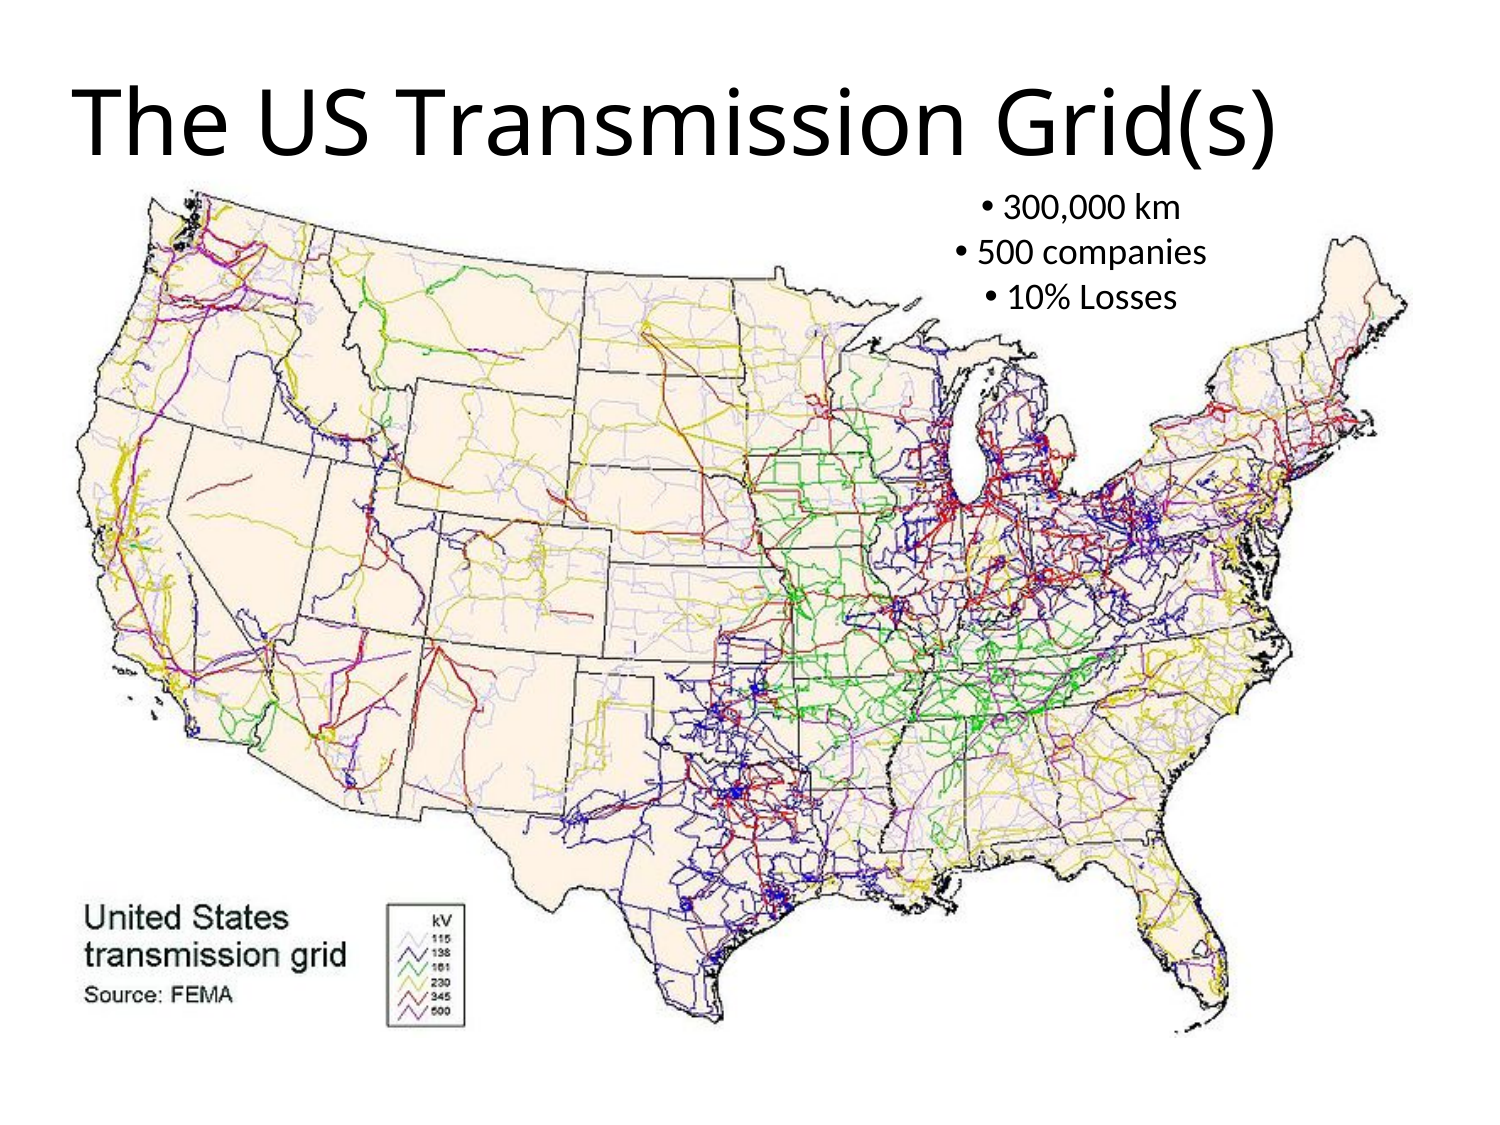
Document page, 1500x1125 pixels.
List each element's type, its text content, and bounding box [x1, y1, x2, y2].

picture [62, 153, 1413, 1038]
title The US Transmission Grid(s) [0, 24, 1351, 213]
text_box 300,000 km 500 companies 10% Losses [825, 174, 1338, 326]
